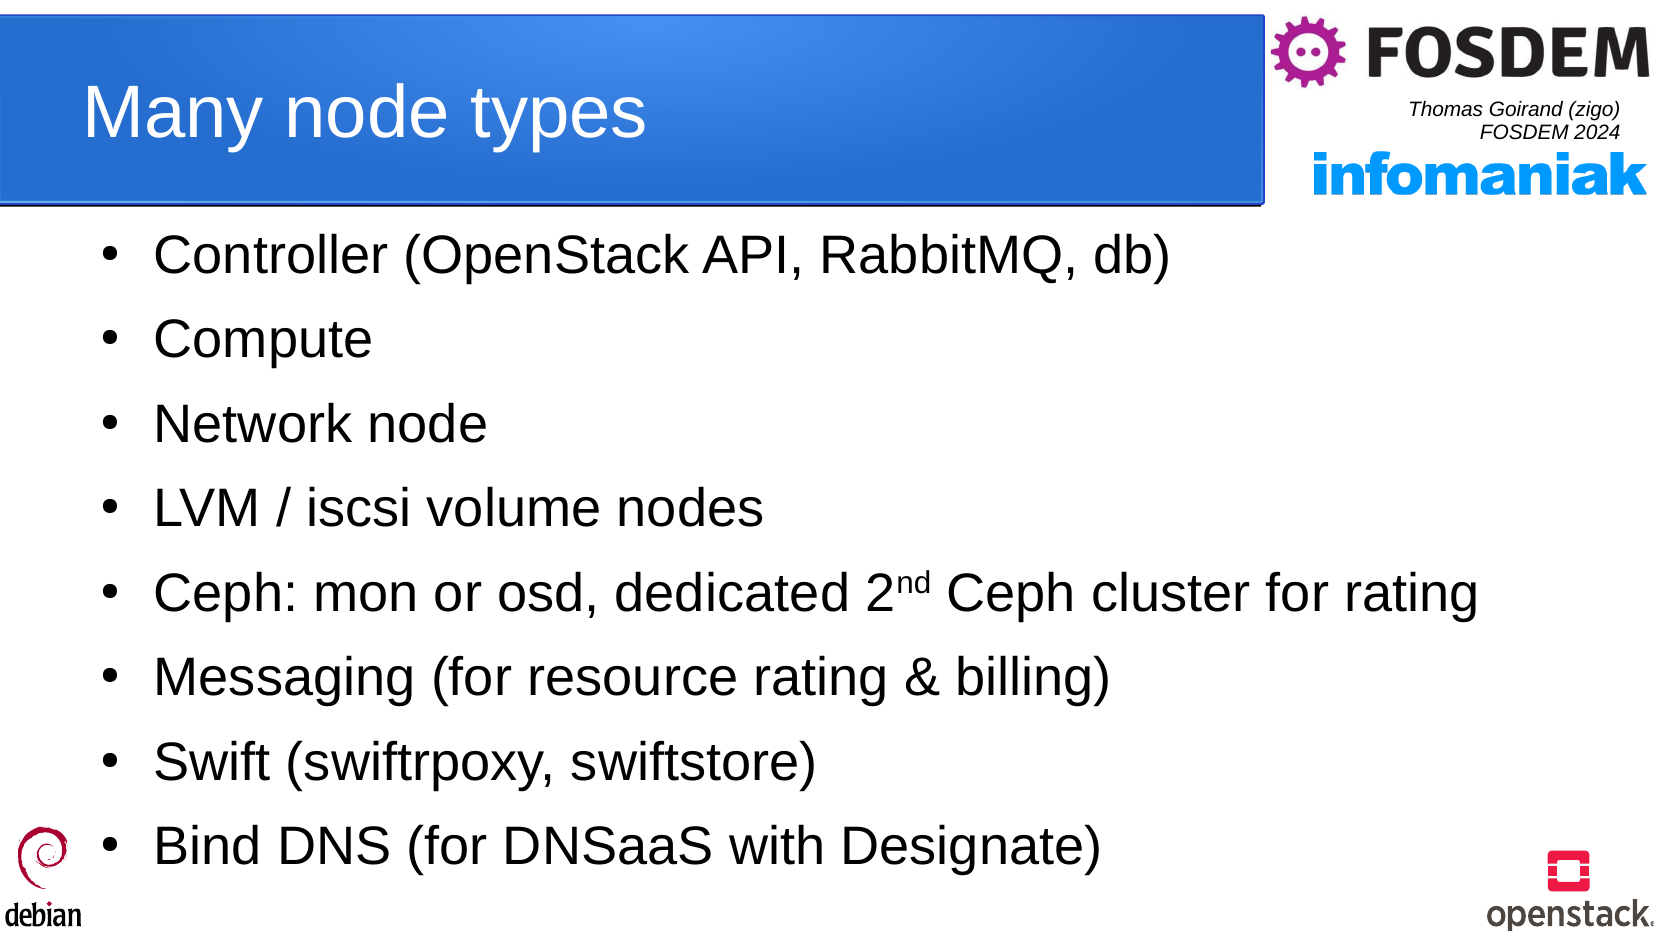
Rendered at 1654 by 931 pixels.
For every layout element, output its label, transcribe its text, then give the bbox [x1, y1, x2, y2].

list Controller (OpenStack API, RabbitMQ, db) Compute Network node LVM / iscsi volume nodes Ceph: mon or osd, dedicated 2nd Ceph cluster for rating Messaging (for resource rating & billing) Swift (swiftrpoxy, swiftstore) Bind DNS (for DNSaaS with Designate) [82, 224, 1571, 886]
title Many node types [82, 35, 1235, 189]
picture [1314, 151, 1647, 195]
picture [1269, 14, 1651, 90]
